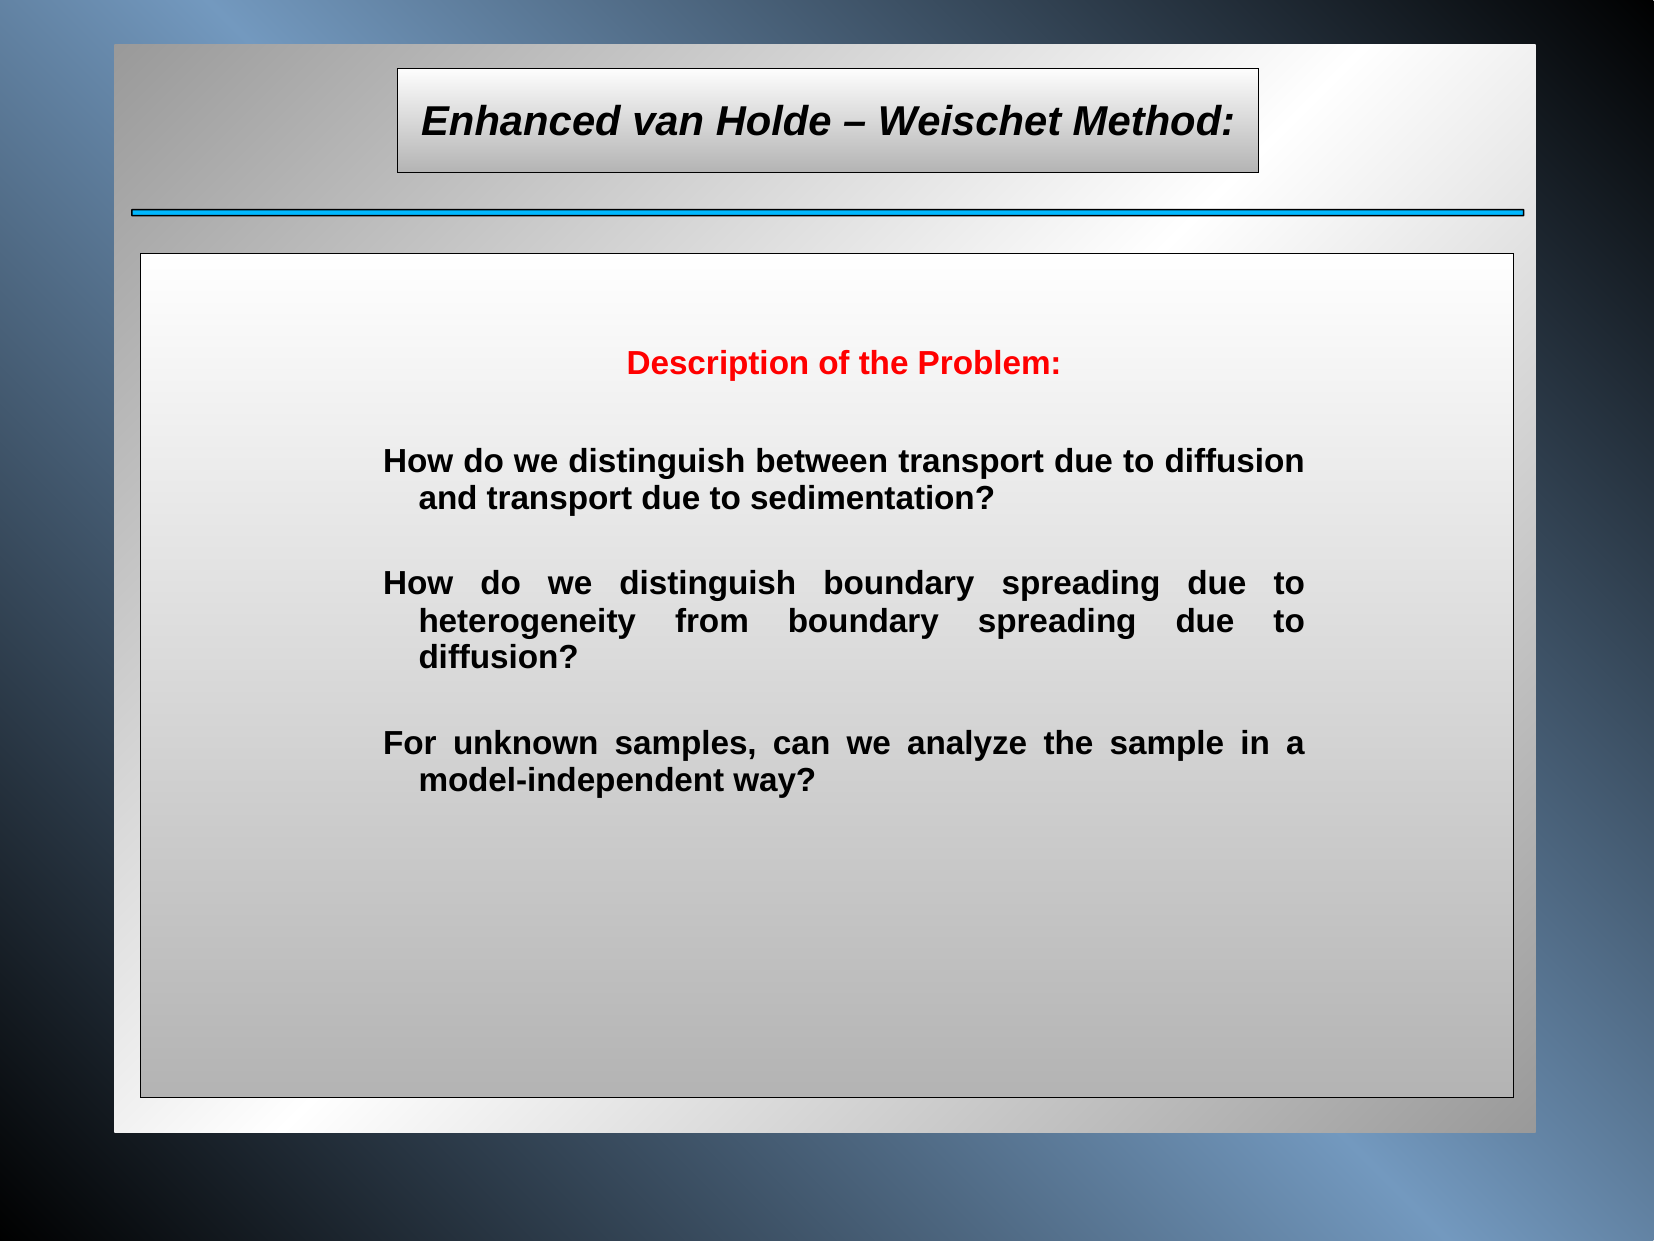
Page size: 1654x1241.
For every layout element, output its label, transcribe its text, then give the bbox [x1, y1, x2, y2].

text_box [140, 253, 1514, 1098]
text_box [131, 209, 1524, 216]
text_box Description of the Problem: How do we distinguish between transport due to diffusion and transport due to sedimentation? How do we distinguish boundary spreading due to heterogeneity from boundary spreading due to diffusion? For unknown samples, can we analyze the sample in a model-independent way? [347, 344, 1306, 969]
text_box Enhanced van Holde – Weischet Method: [397, 68, 1259, 173]
